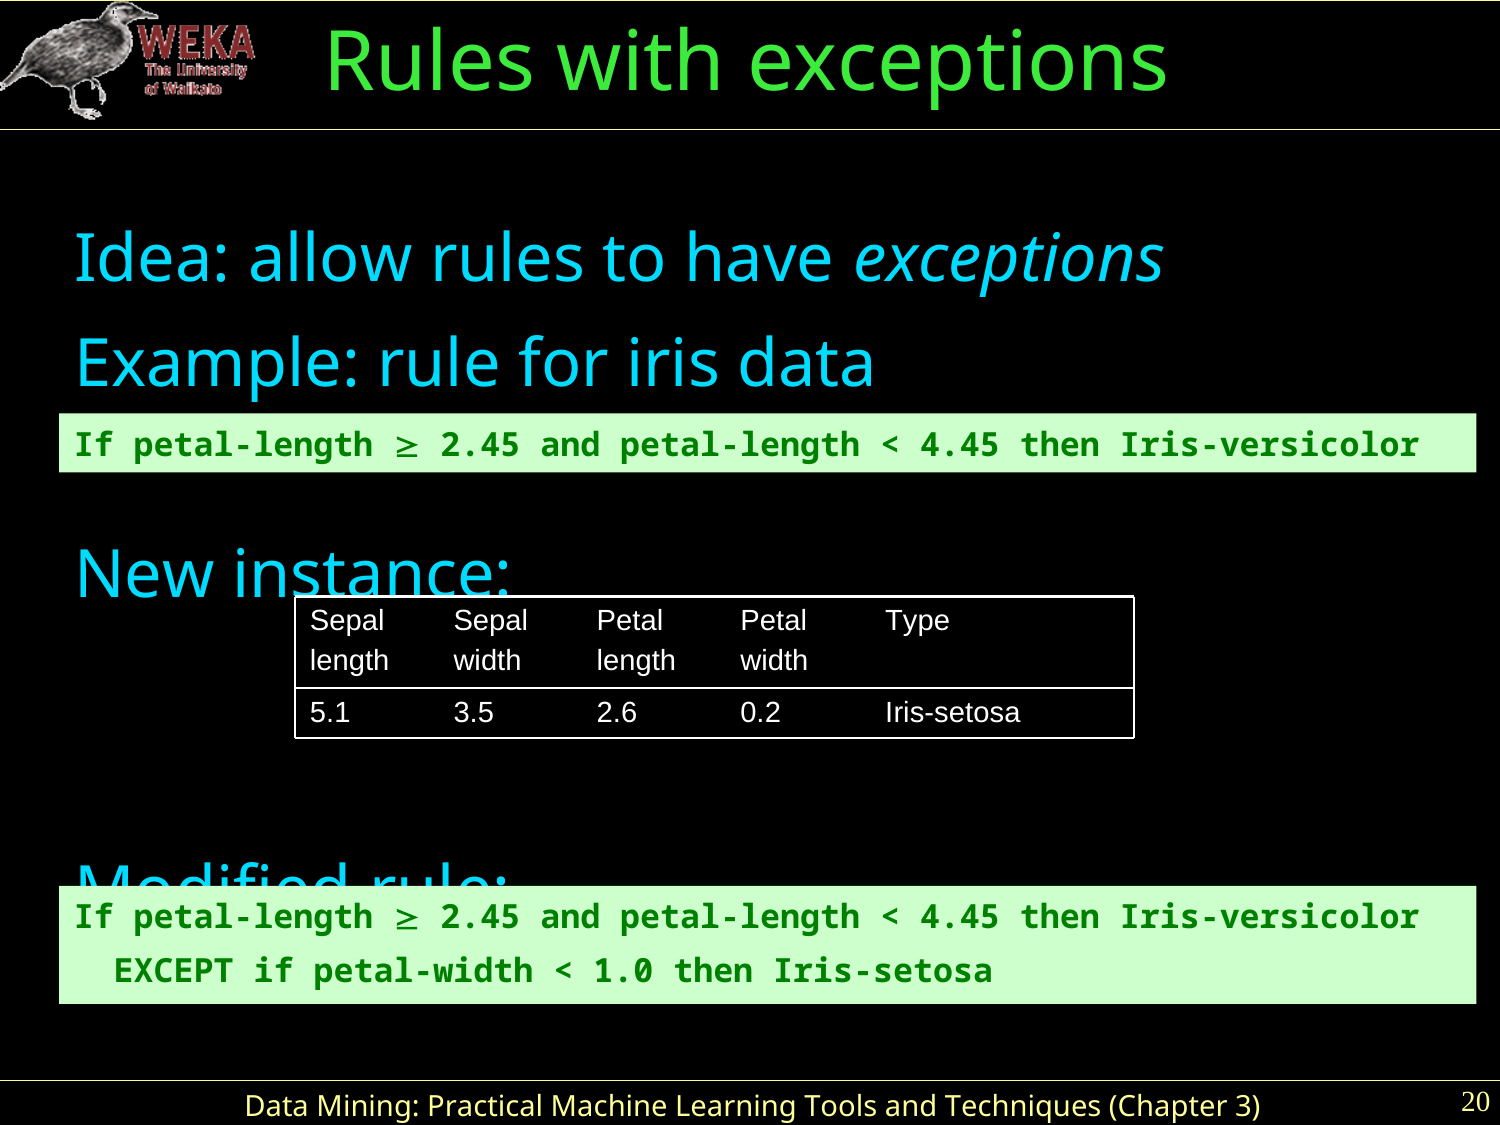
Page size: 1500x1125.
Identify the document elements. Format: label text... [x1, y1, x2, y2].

picture [0, 1, 46, 129]
text_box 5.1 [296, 689, 439, 737]
text_box Type [870, 598, 1133, 687]
text_box Sepal width [439, 598, 582, 687]
text_box 3.5 [439, 689, 582, 737]
text_box Sepal length [296, 598, 439, 687]
text_box Petal width [726, 598, 870, 687]
list Idea: allow rules to have exceptions Example: rule for iris data New instance: Modified rule: [59, 473, 1460, 885]
title Rules with exceptions [46, 0, 1447, 146]
text_box If petal-length  2.45 and petal-length < 4.45 then Iris-versicolor [59, 413, 1477, 473]
text_box 2.6 [582, 689, 726, 737]
list Idea: allow rules to have exceptions Example: rule for iris data New instance: Modified rule: [59, 202, 1460, 413]
text_box Iris-setosa [870, 689, 1133, 737]
text_box If petal-length  2.45 and petal-length < 4.45 then Iris-versicolor EXCEPT if petal-width < 1.0 then Iris-setosa [59, 885, 1477, 1004]
text_box Petal length [582, 598, 726, 687]
text_box 0.2 [726, 689, 870, 737]
